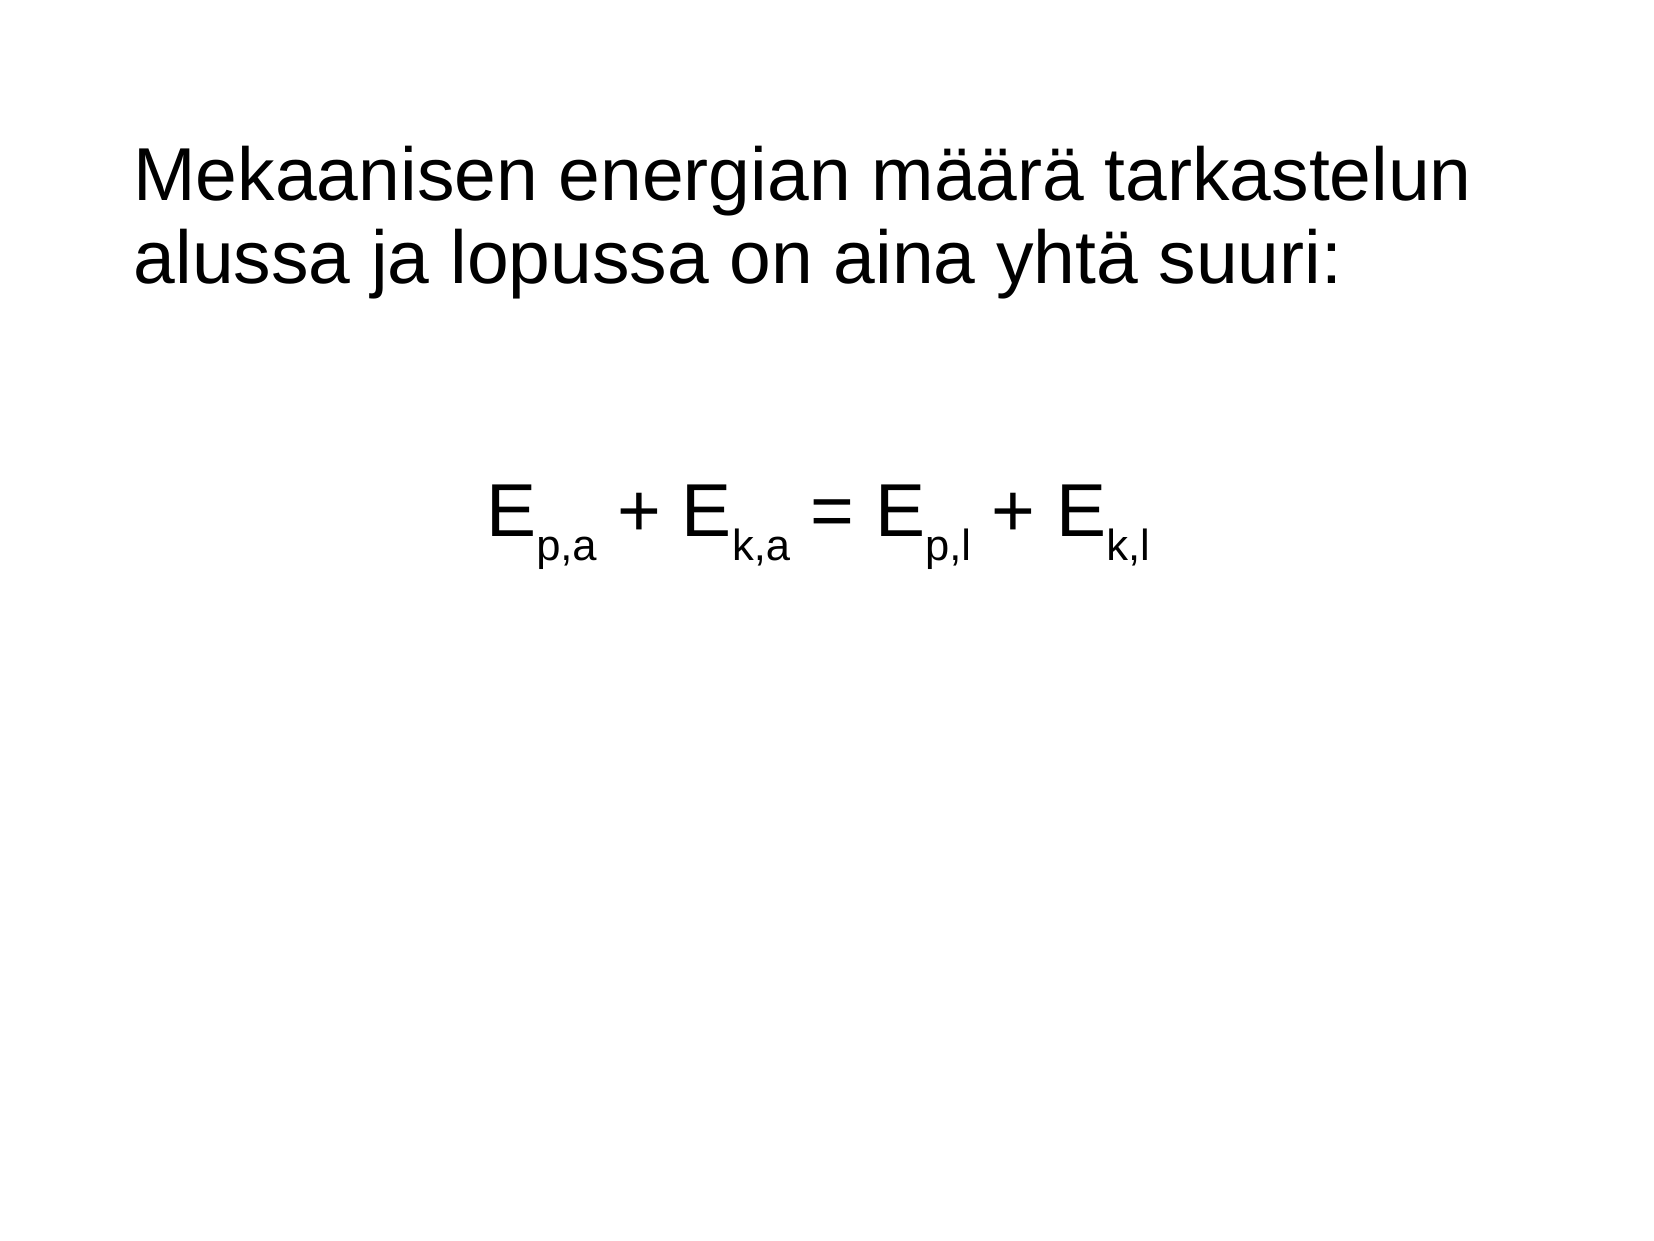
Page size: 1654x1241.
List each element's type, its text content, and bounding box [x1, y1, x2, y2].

text_box Mekaanisen energian määrä tarkastelun alussa ja lopussa on aina yhtä suuri: Ep,a + Ek,a = Ep,l + Ek,l [118, 124, 1501, 662]
